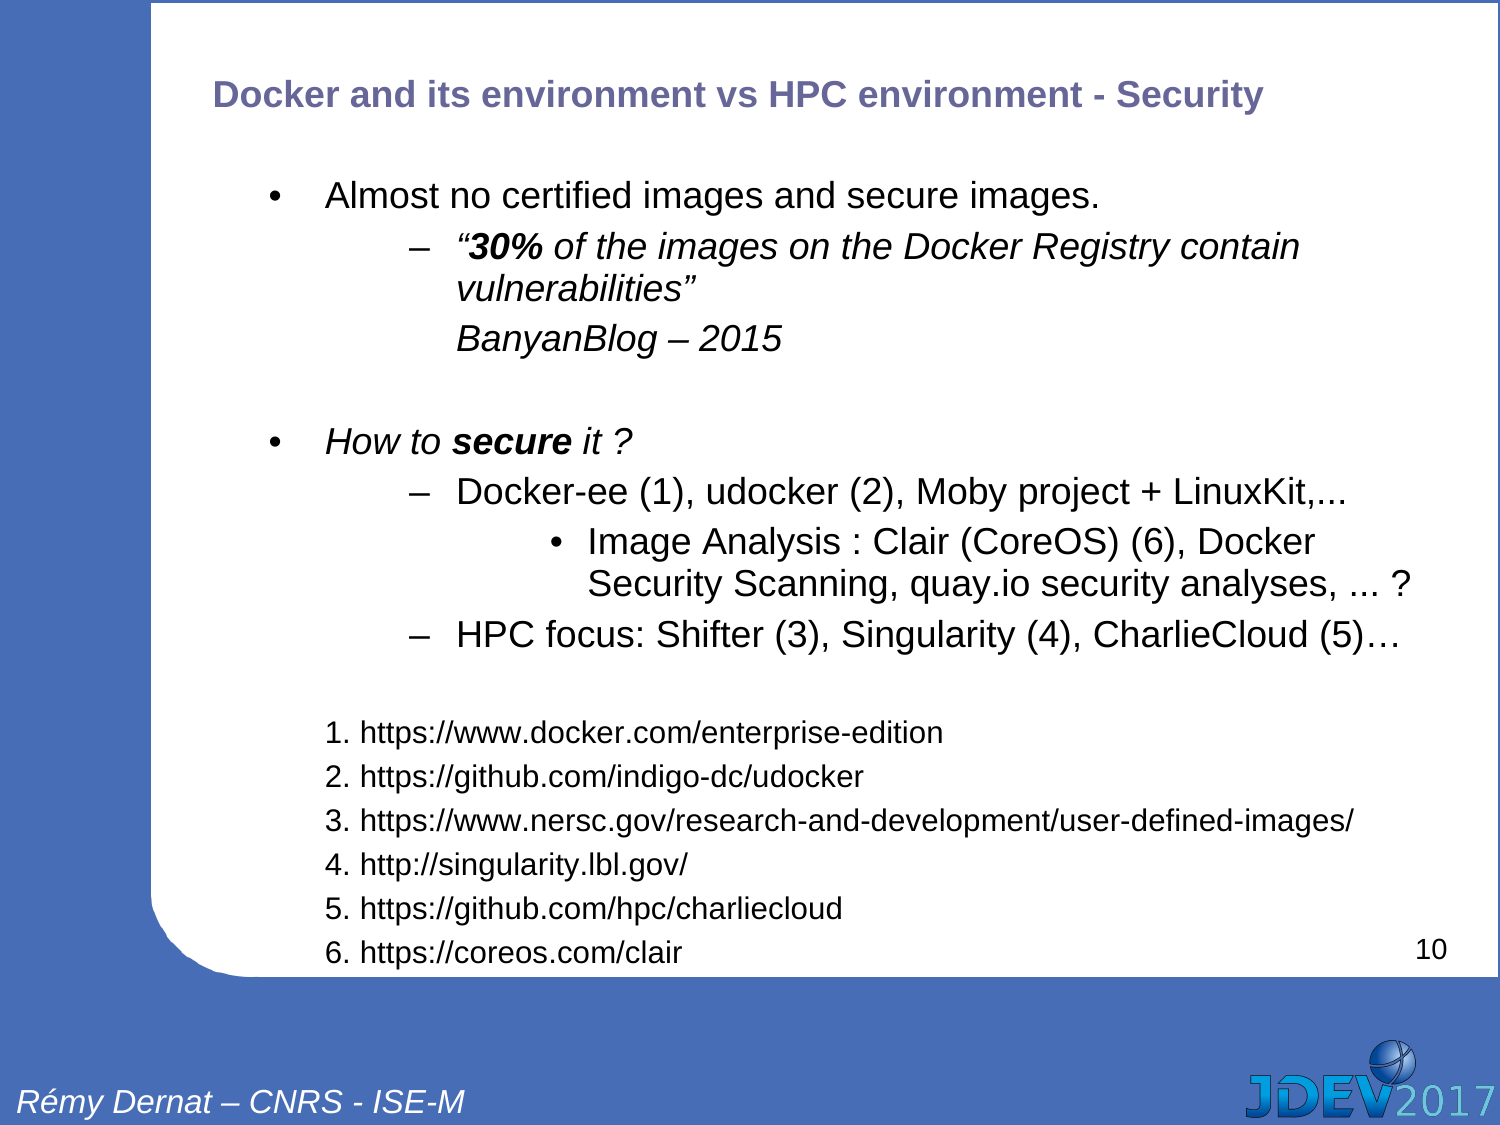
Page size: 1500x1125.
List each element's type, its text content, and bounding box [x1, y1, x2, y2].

title Docker and its environment vs HPC environment - Security [212, 24, 1447, 164]
text_box Rémy Dernat – CNRS - ISE-M [0, 1075, 488, 1125]
picture [0, 0, 1500, 1125]
list Almost no certified images and secure images. “30% of the images on the Docker Registry contain vulnerabilities” BanyanBlog – 2015 How to secure it ? Docker-ee (1), udocker (2), Moby project + LinuxKit,... Image Analysis : Clair (CoreOS) (6), Docker Security Scanning, quay.io security analyses, ... ? HPC focus: Shifter (3), Singularity (4), CharlieCloud (5)… 1. https://www.docker.com/enterprise-edition 2. https://github.com/indigo-dc/udocker 3. https://www.nersc.gov/research-and-development/user-defined-images/ 4. http://singularity.lbl.gov/ 5. https://github.com/hpc/charliecloud 6. https://coreos.com/clair [212, 174, 1448, 970]
